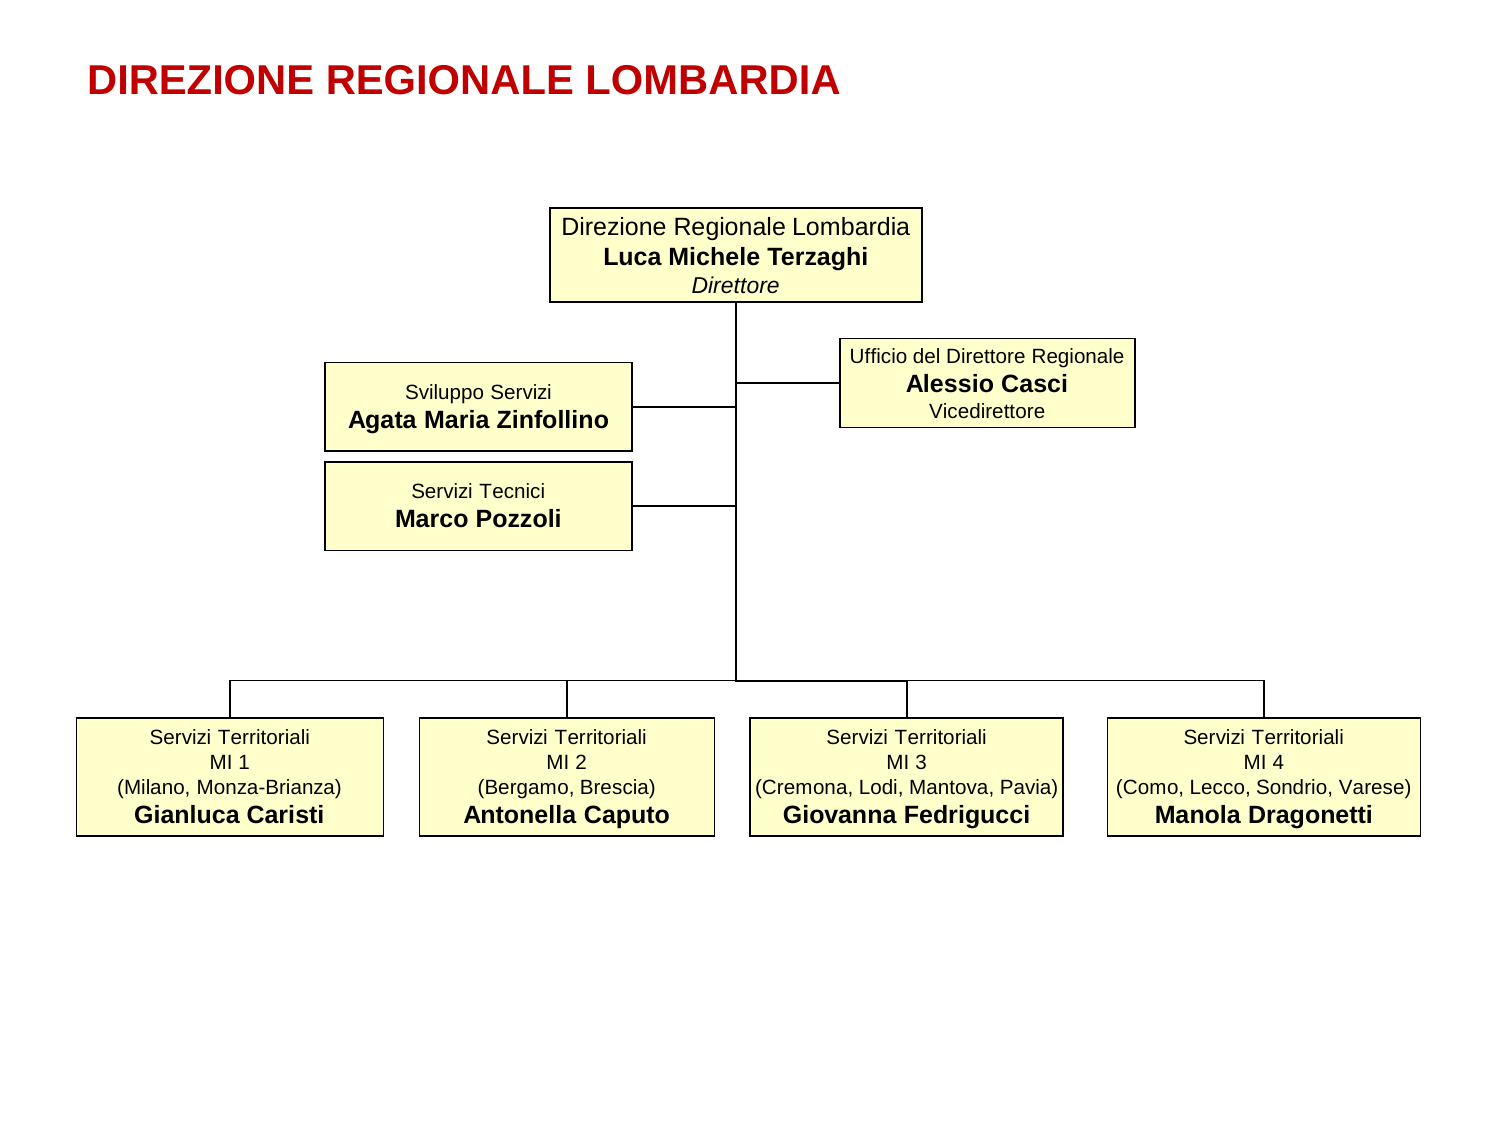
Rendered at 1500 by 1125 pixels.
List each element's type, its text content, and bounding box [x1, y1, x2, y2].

picture [75, 203, 1425, 845]
text_box DIREZIONE REGIONALE LOMBARDIA [72, 45, 1424, 128]
